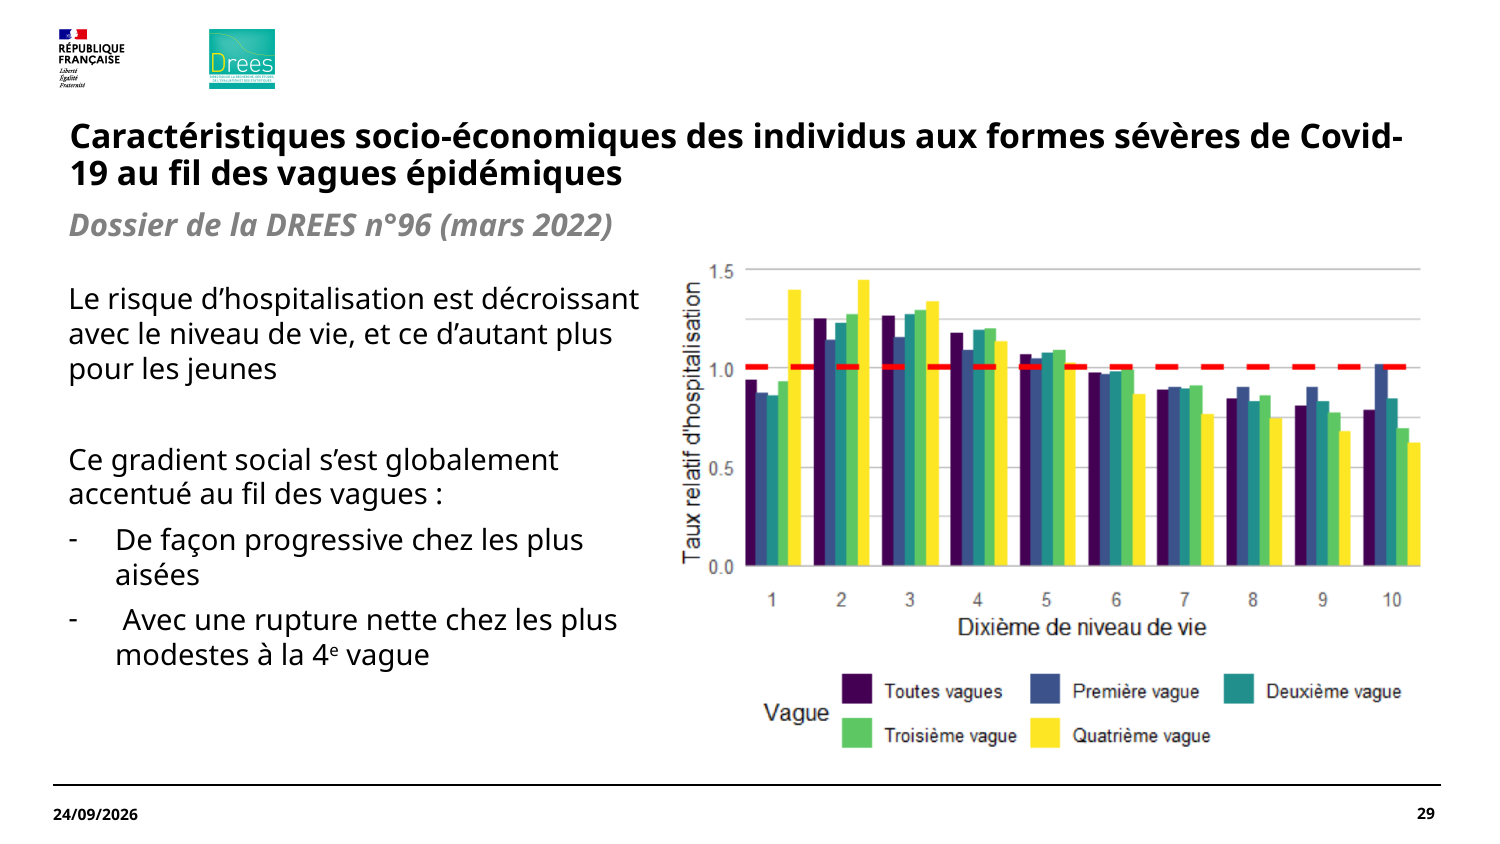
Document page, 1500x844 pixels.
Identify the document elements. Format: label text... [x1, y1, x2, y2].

picture [657, 244, 1444, 763]
title Caractéristiques socio-économiques des individus aux formes sévères de Covid-19 au fil des vagues épidémiques [53, 112, 1436, 201]
picture [47, 17, 136, 107]
slide_number 25/11/2024 [53, 787, 246, 844]
list Dossier de la DREES n°96 (mars 2022) [53, 204, 1436, 245]
list Le risque d’hospitalisation est décroissant avec le niveau de vie, et ce d’autant plus pour les jeunes Ce gradient social s’est globalement accentué au fil des vagues : De façon progressive chez les plus aisées Avec une rupture nette chez les plus modestes à la 4e vague [53, 280, 644, 753]
picture [209, 29, 275, 89]
